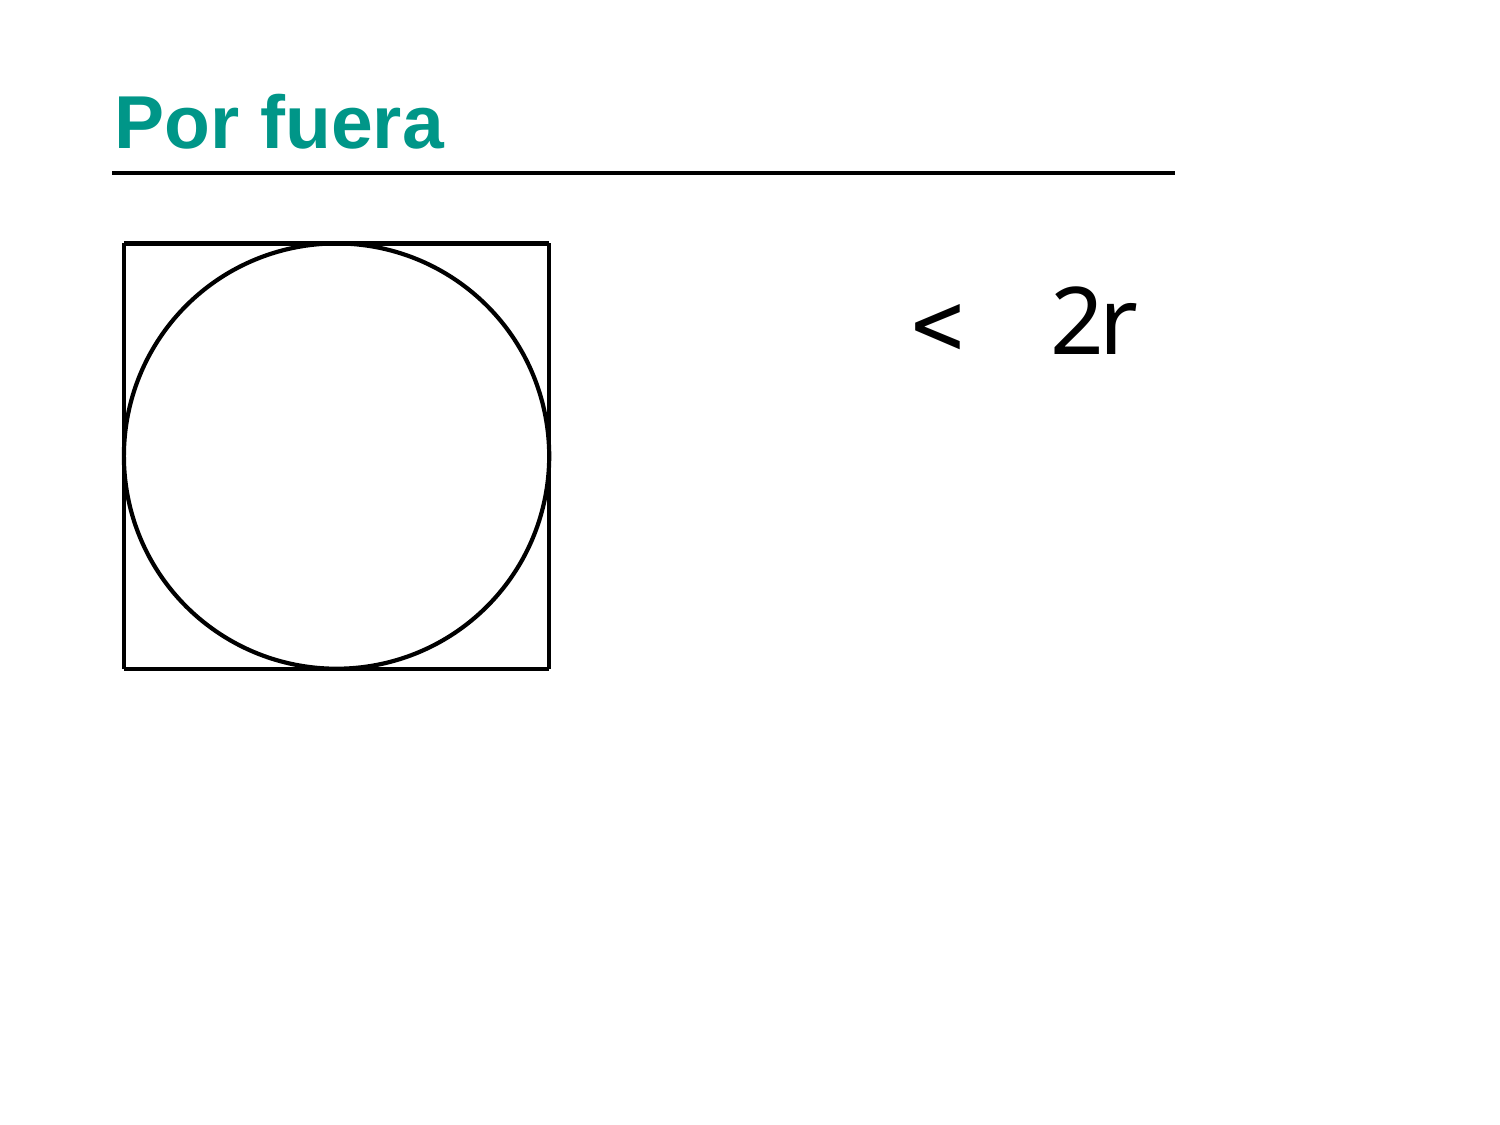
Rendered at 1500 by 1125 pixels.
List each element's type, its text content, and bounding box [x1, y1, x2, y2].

chart [608, 261, 1155, 398]
text_box Por fuera [100, 66, 1376, 171]
